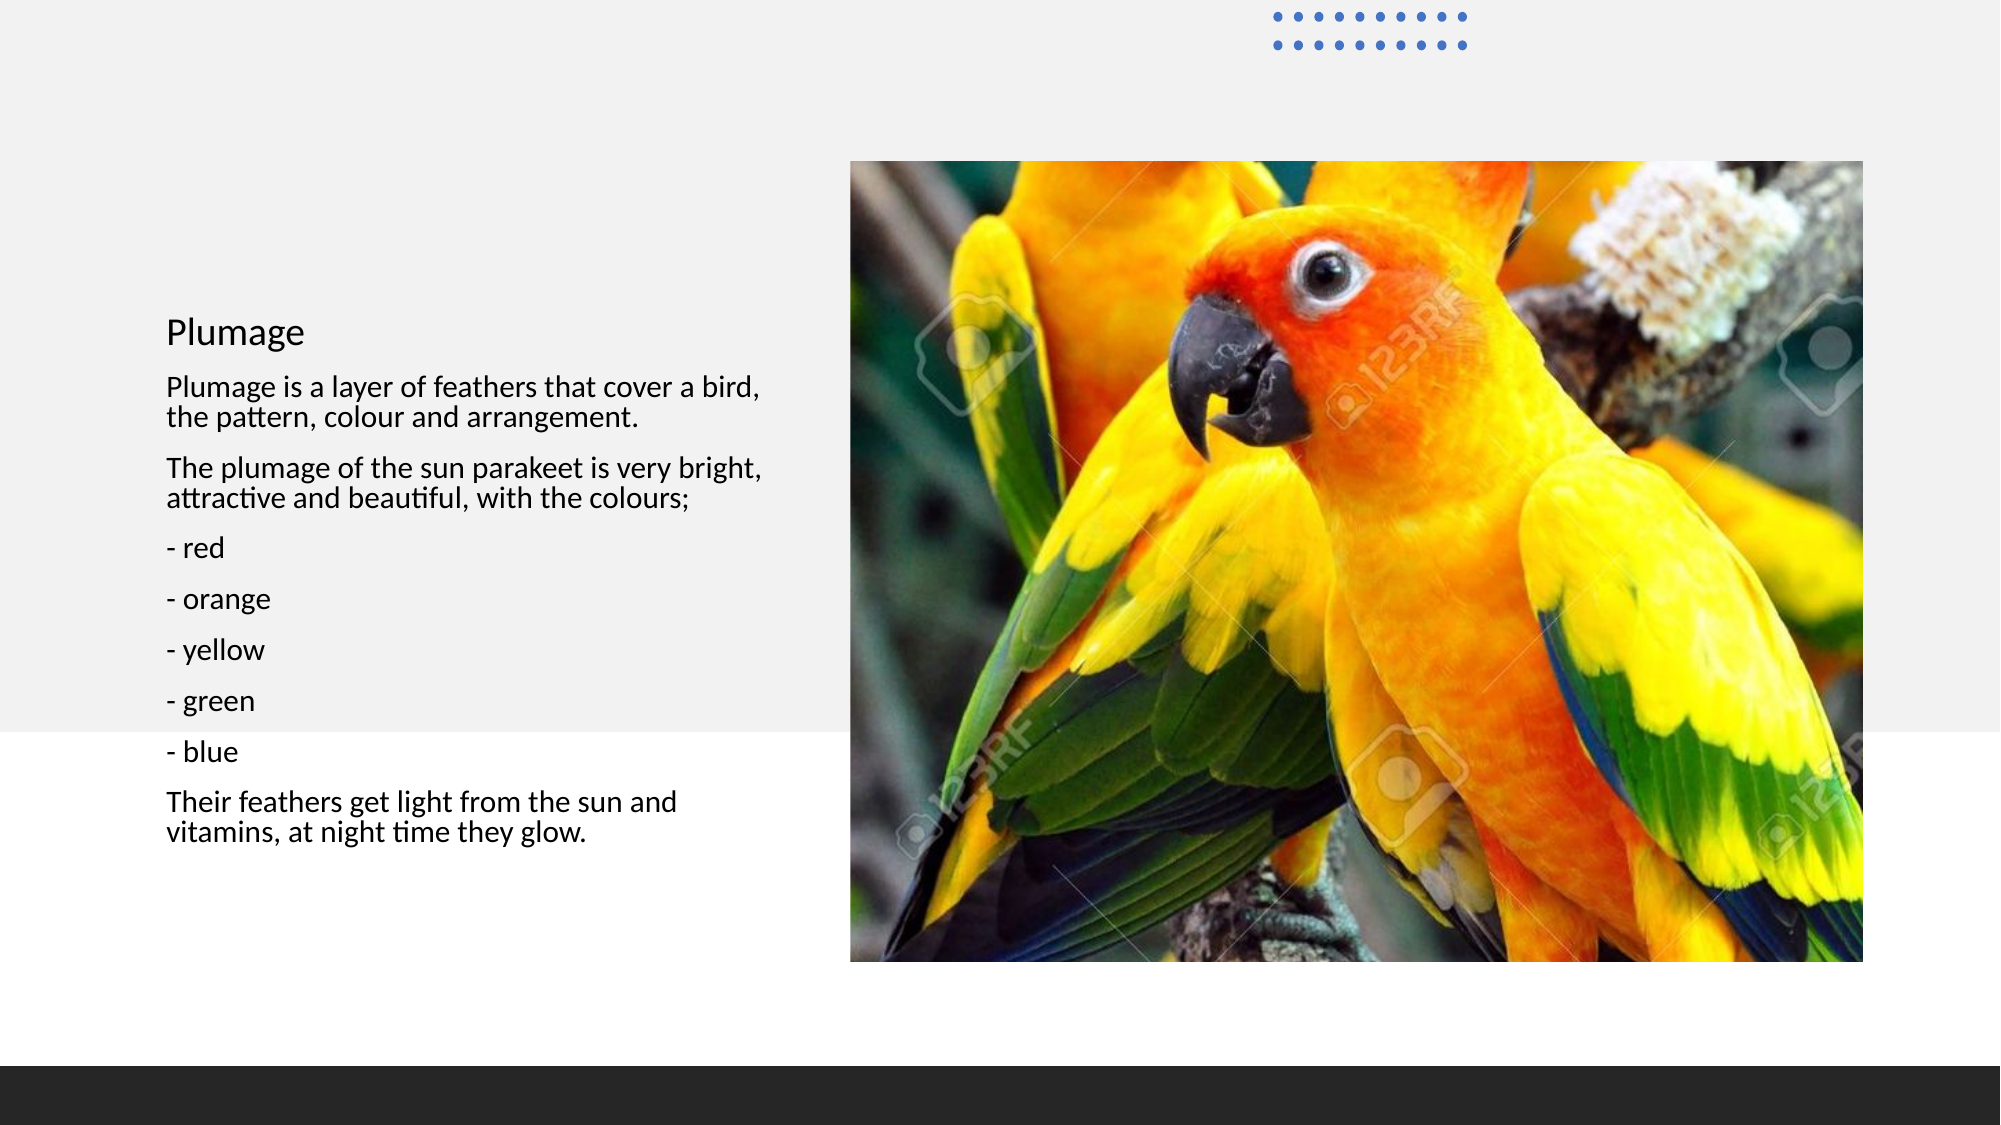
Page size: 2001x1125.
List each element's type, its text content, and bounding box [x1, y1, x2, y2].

picture [850, 161, 1863, 962]
text_box [0, 0, 2000, 1125]
list Plumage Plumage is a layer of feathers that cover a bird, the pattern, colour and arrangement. The plumage of the sun parakeet is very bright, attractive and beautiful, with the colours; - red - orange - yellow - green - blue Their feathers get light from the sun and vitamins, at night time they glow. [151, 249, 797, 875]
